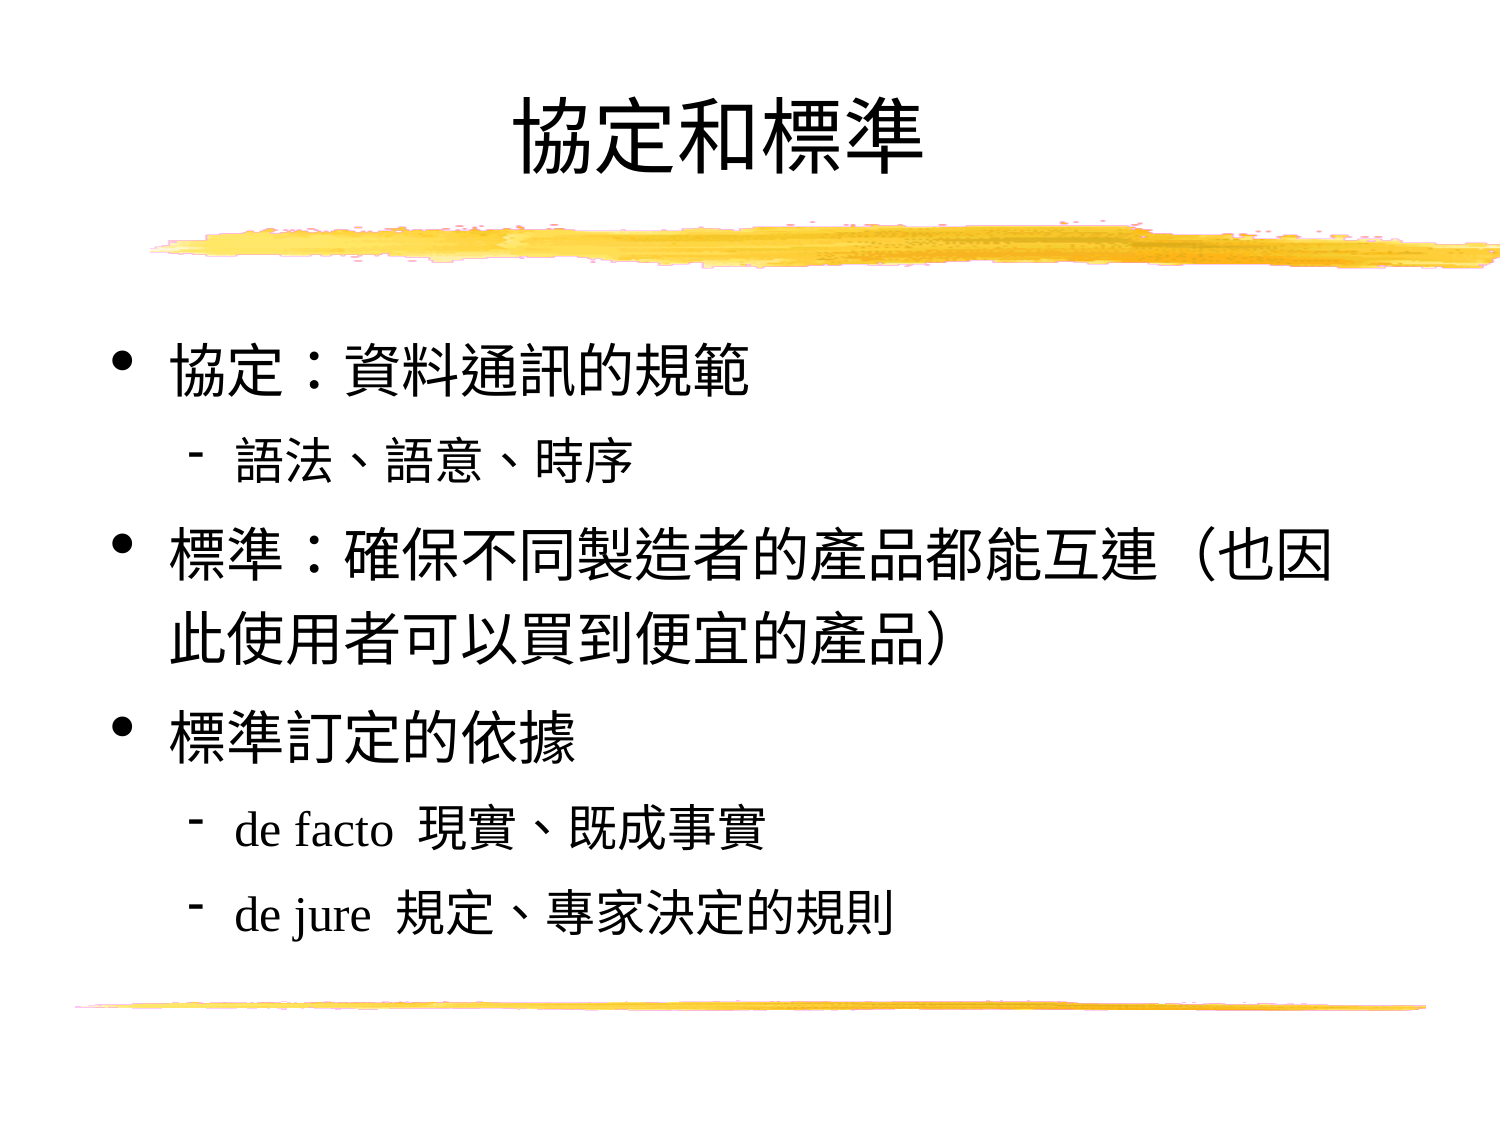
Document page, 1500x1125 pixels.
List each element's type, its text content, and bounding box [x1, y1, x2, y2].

picture [150, 215, 1500, 279]
title 協定和標準 [66, 44, 1342, 218]
list 協定：資料通訊的規範 語法、語意、時序 標準：確保不同製造者的產品都能互連（也因此使用者可以買到便宜的產品） 標準訂定的依據 de facto 現實、既成事實 de jure 規定、專家決定的規則 [112, 324, 1388, 986]
picture [75, 999, 1426, 1013]
